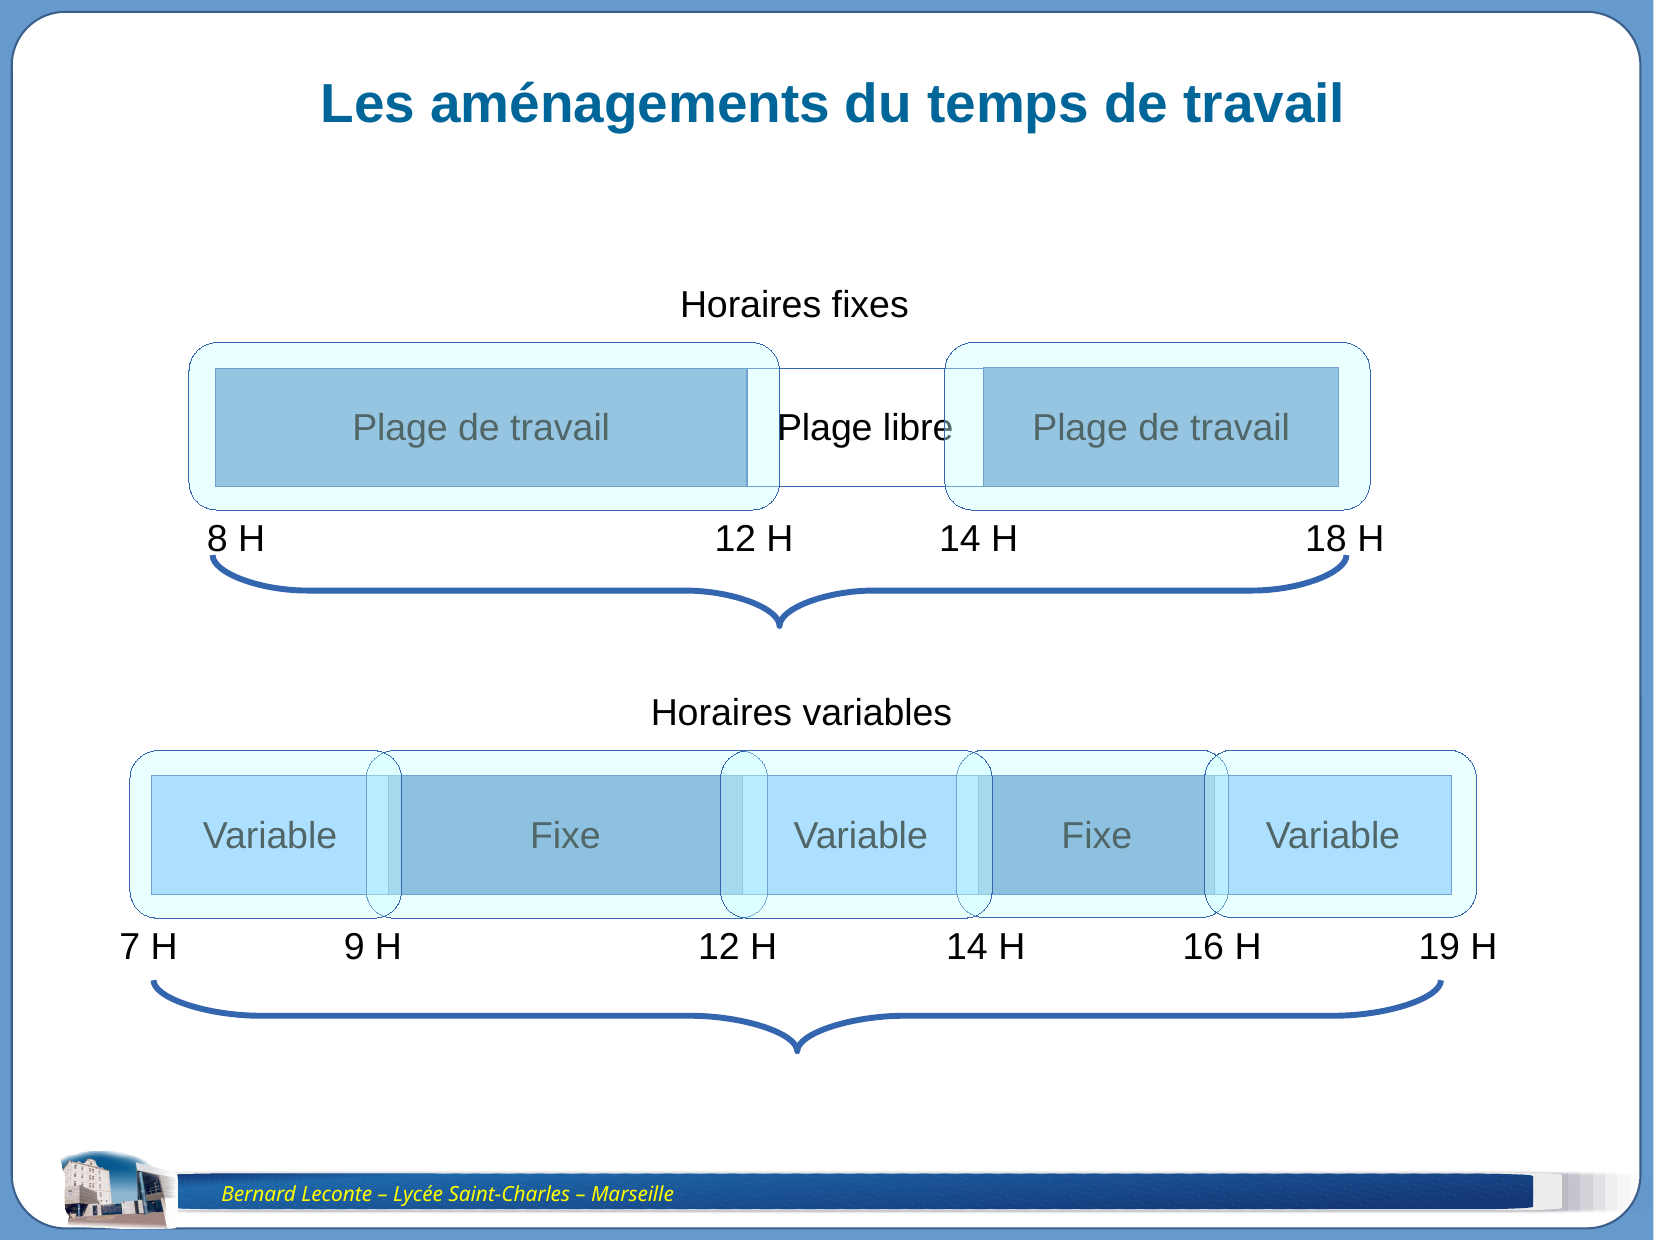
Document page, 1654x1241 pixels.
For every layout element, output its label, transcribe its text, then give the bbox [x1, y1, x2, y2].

text_box Horaires fixes [121, 275, 1468, 333]
text_box 12 H [699, 510, 819, 570]
text_box Plage libre [780, 368, 945, 487]
text_box Horaires variables [128, 684, 1475, 741]
text_box Les aménagements du temps de travail [130, 65, 1537, 145]
picture [59, 1151, 178, 1229]
text_box [944, 342, 1371, 511]
text_box 19 H [1403, 918, 1522, 978]
text_box 12 H [683, 918, 802, 978]
text_box 14 H [924, 510, 1043, 570]
text_box 8 H [192, 510, 287, 570]
text_box 7 H [104, 918, 223, 978]
text_box 9 H [329, 918, 448, 978]
text_box 18 H [1290, 510, 1409, 570]
text_box 14 H [931, 918, 1050, 978]
text_box [129, 750, 1477, 919]
text_box 16 H [1167, 918, 1286, 978]
text_box [188, 342, 780, 511]
